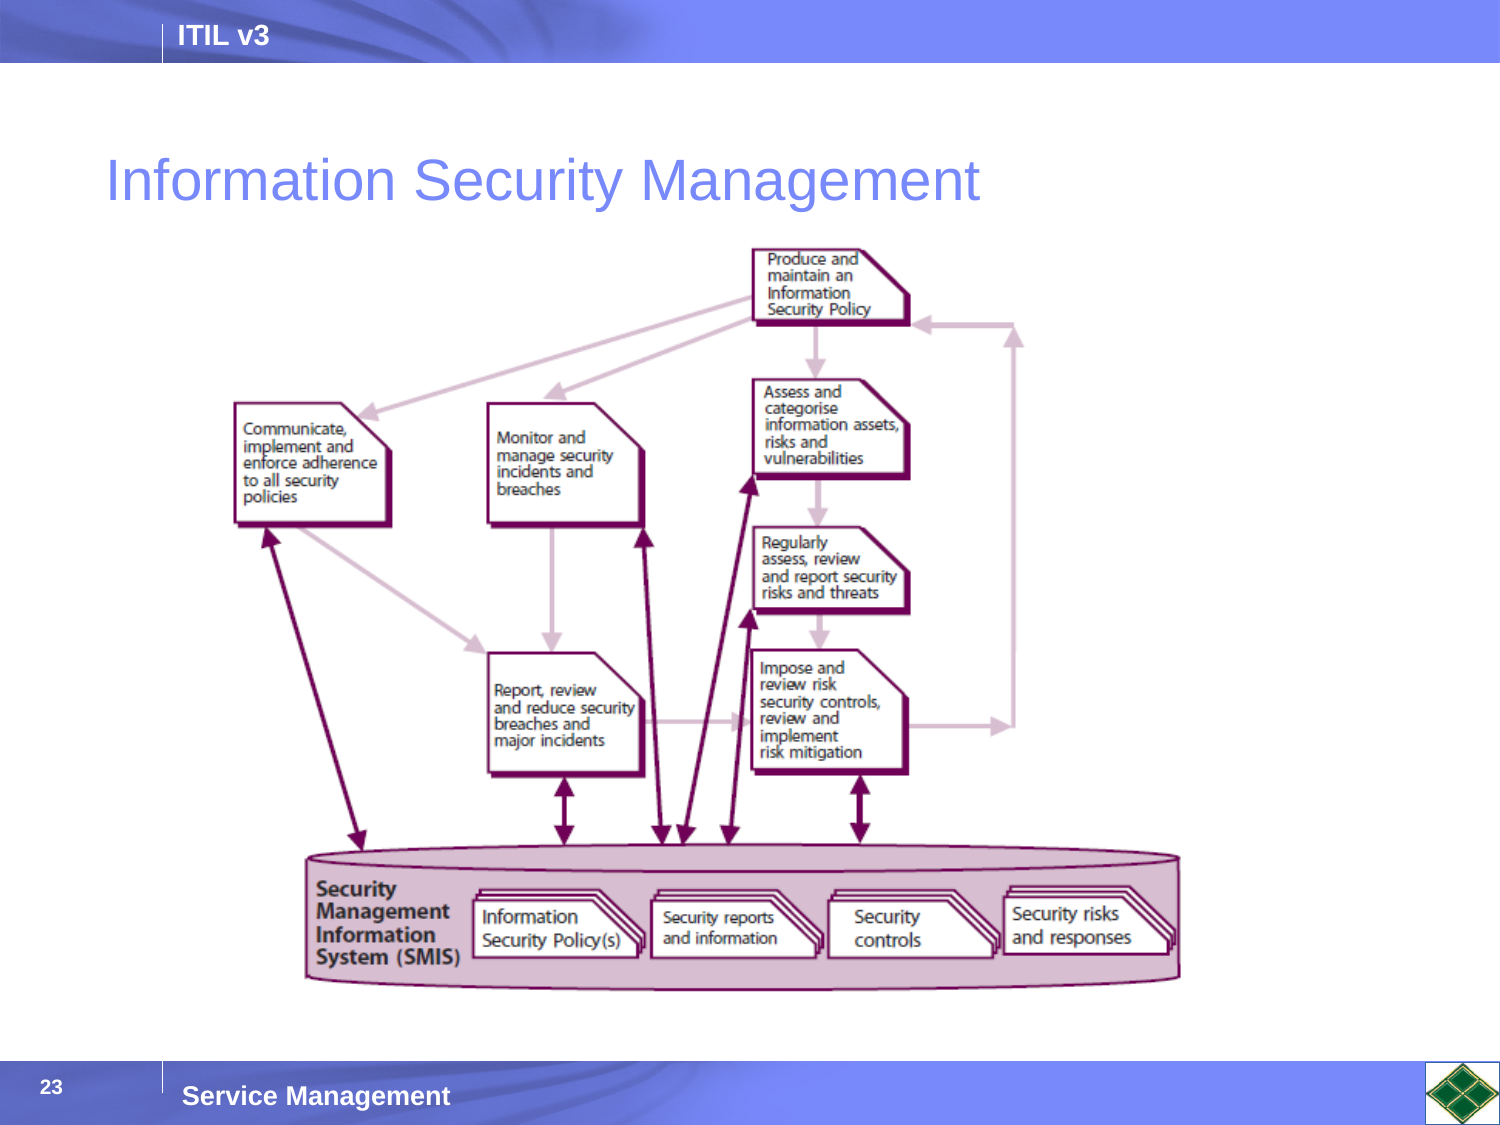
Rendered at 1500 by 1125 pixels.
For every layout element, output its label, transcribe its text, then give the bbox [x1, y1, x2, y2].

picture [1426, 1063, 1499, 1124]
text_box Information Security Management [90, 121, 1443, 221]
picture [0, 0, 1500, 63]
picture [206, 231, 1187, 1012]
picture [0, 1061, 1500, 1125]
text_box <číslo> [25, 1066, 191, 1119]
